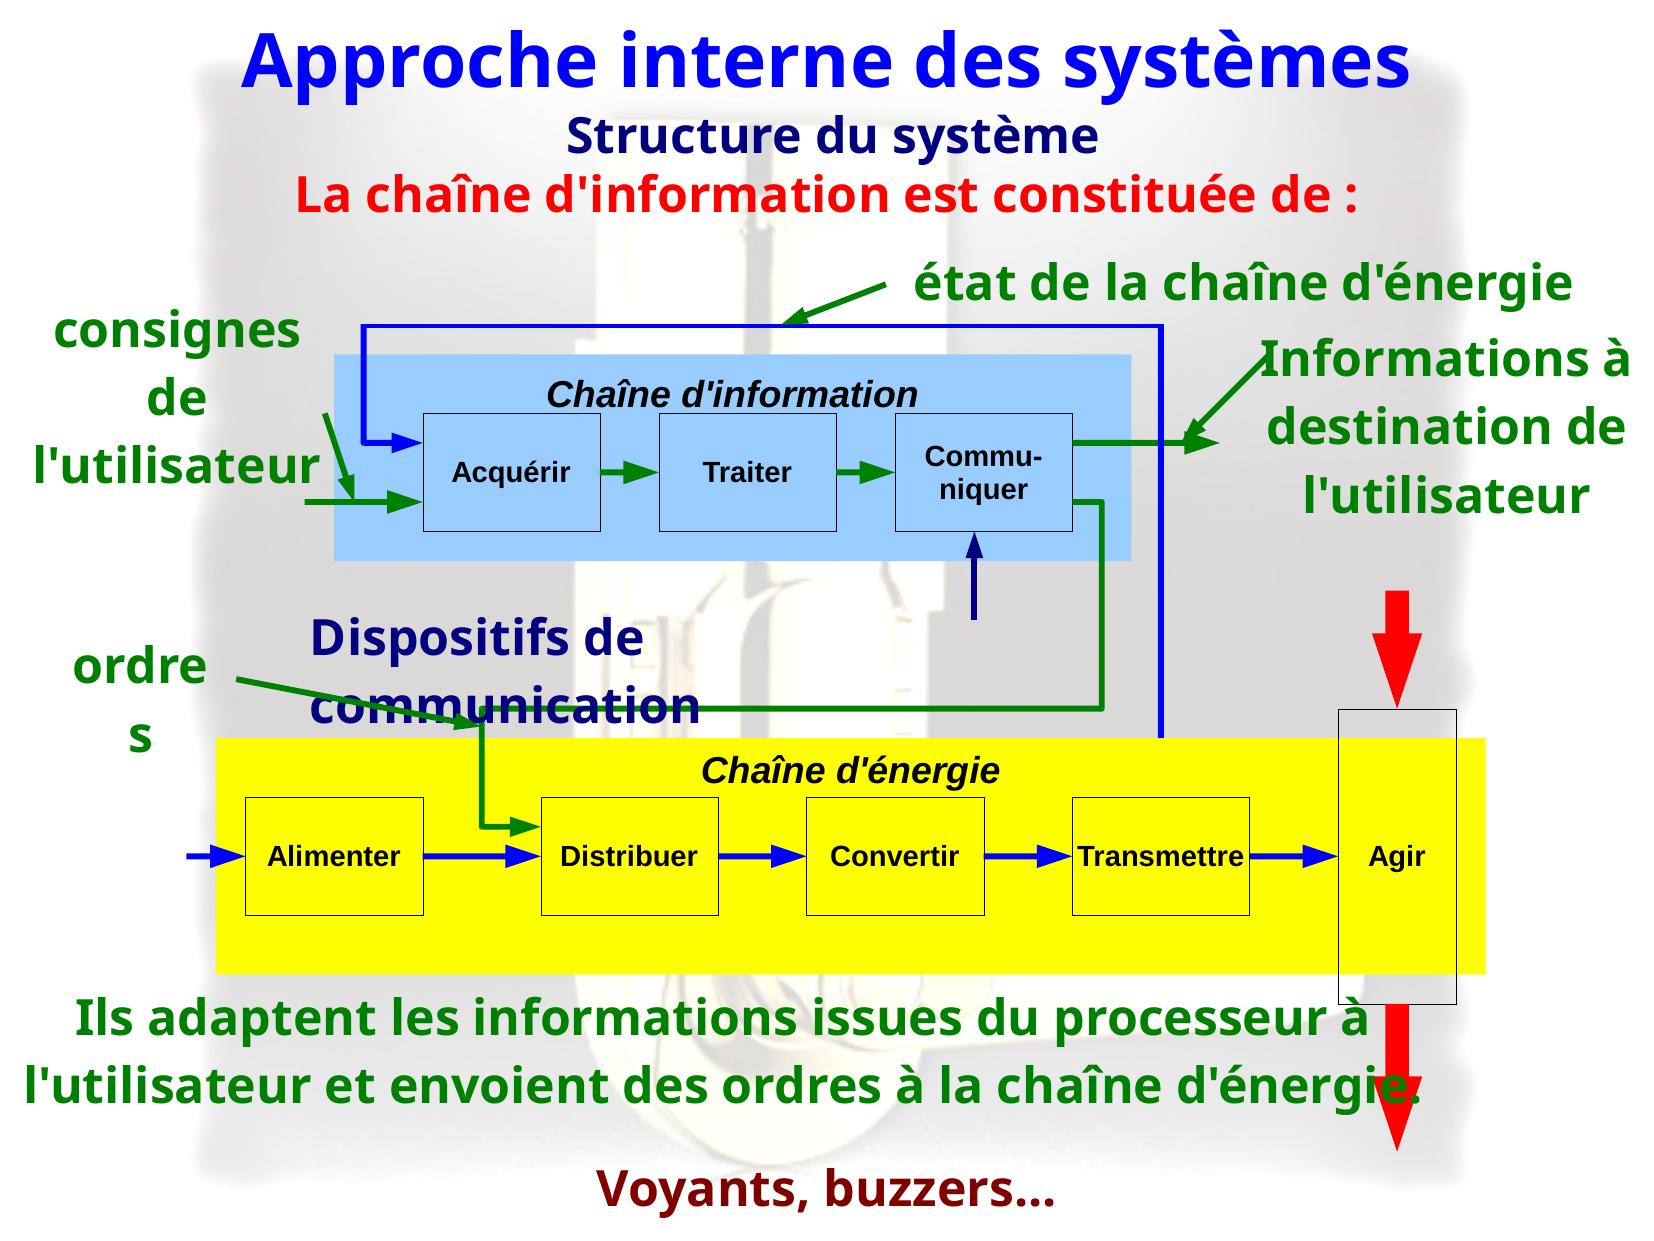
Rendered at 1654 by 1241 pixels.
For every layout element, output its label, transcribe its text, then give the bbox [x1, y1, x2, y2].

text_box Ils adaptent les informations issues du processeur à l'utilisateur et envoient des ordres à la chaîne d'énergie. [0, 974, 1447, 1129]
text_box ordres [44, 620, 237, 711]
chart [186, 324, 1486, 1145]
chart [194, 470, 203, 478]
chart [426, 701, 436, 714]
chart [395, 701, 404, 708]
text_box Voyants, buzzers... [0, 1145, 1654, 1230]
text_box état de la chaîne d'énergie [893, 236, 1595, 327]
text_box La chaîne d'information est constituée de : [0, 151, 1654, 237]
text_box Structure du système [0, 93, 1654, 151]
text_box consignes de l'utilisateur [0, 283, 355, 443]
chart [443, 701, 453, 717]
chart [345, 704, 356, 717]
text_box Dispositifs de communication [295, 594, 1034, 680]
text_box Informations à destination de l'utilisateur [1240, 312, 1654, 542]
